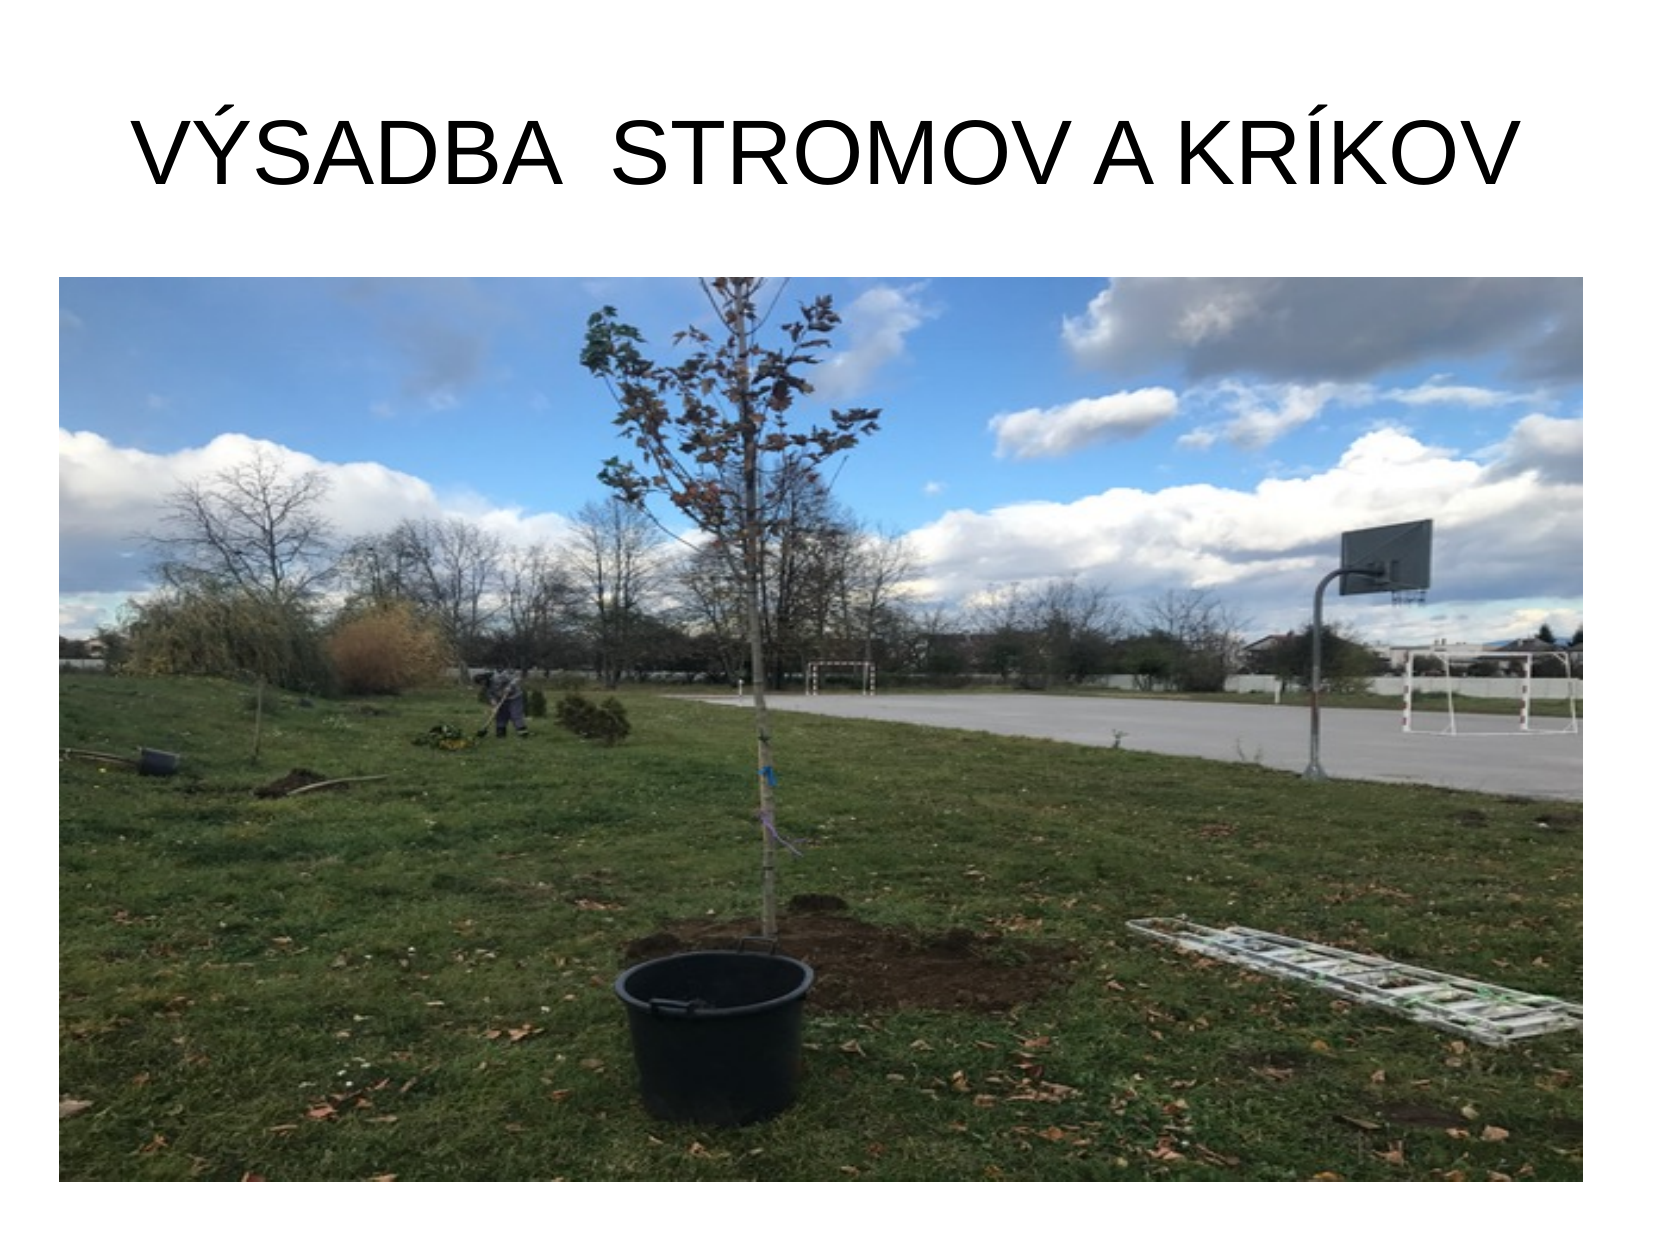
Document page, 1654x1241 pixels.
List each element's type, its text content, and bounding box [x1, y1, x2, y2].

picture [59, 277, 1583, 1182]
title VÝSADBA STROMOV A KRÍKOV [82, 49, 1571, 257]
